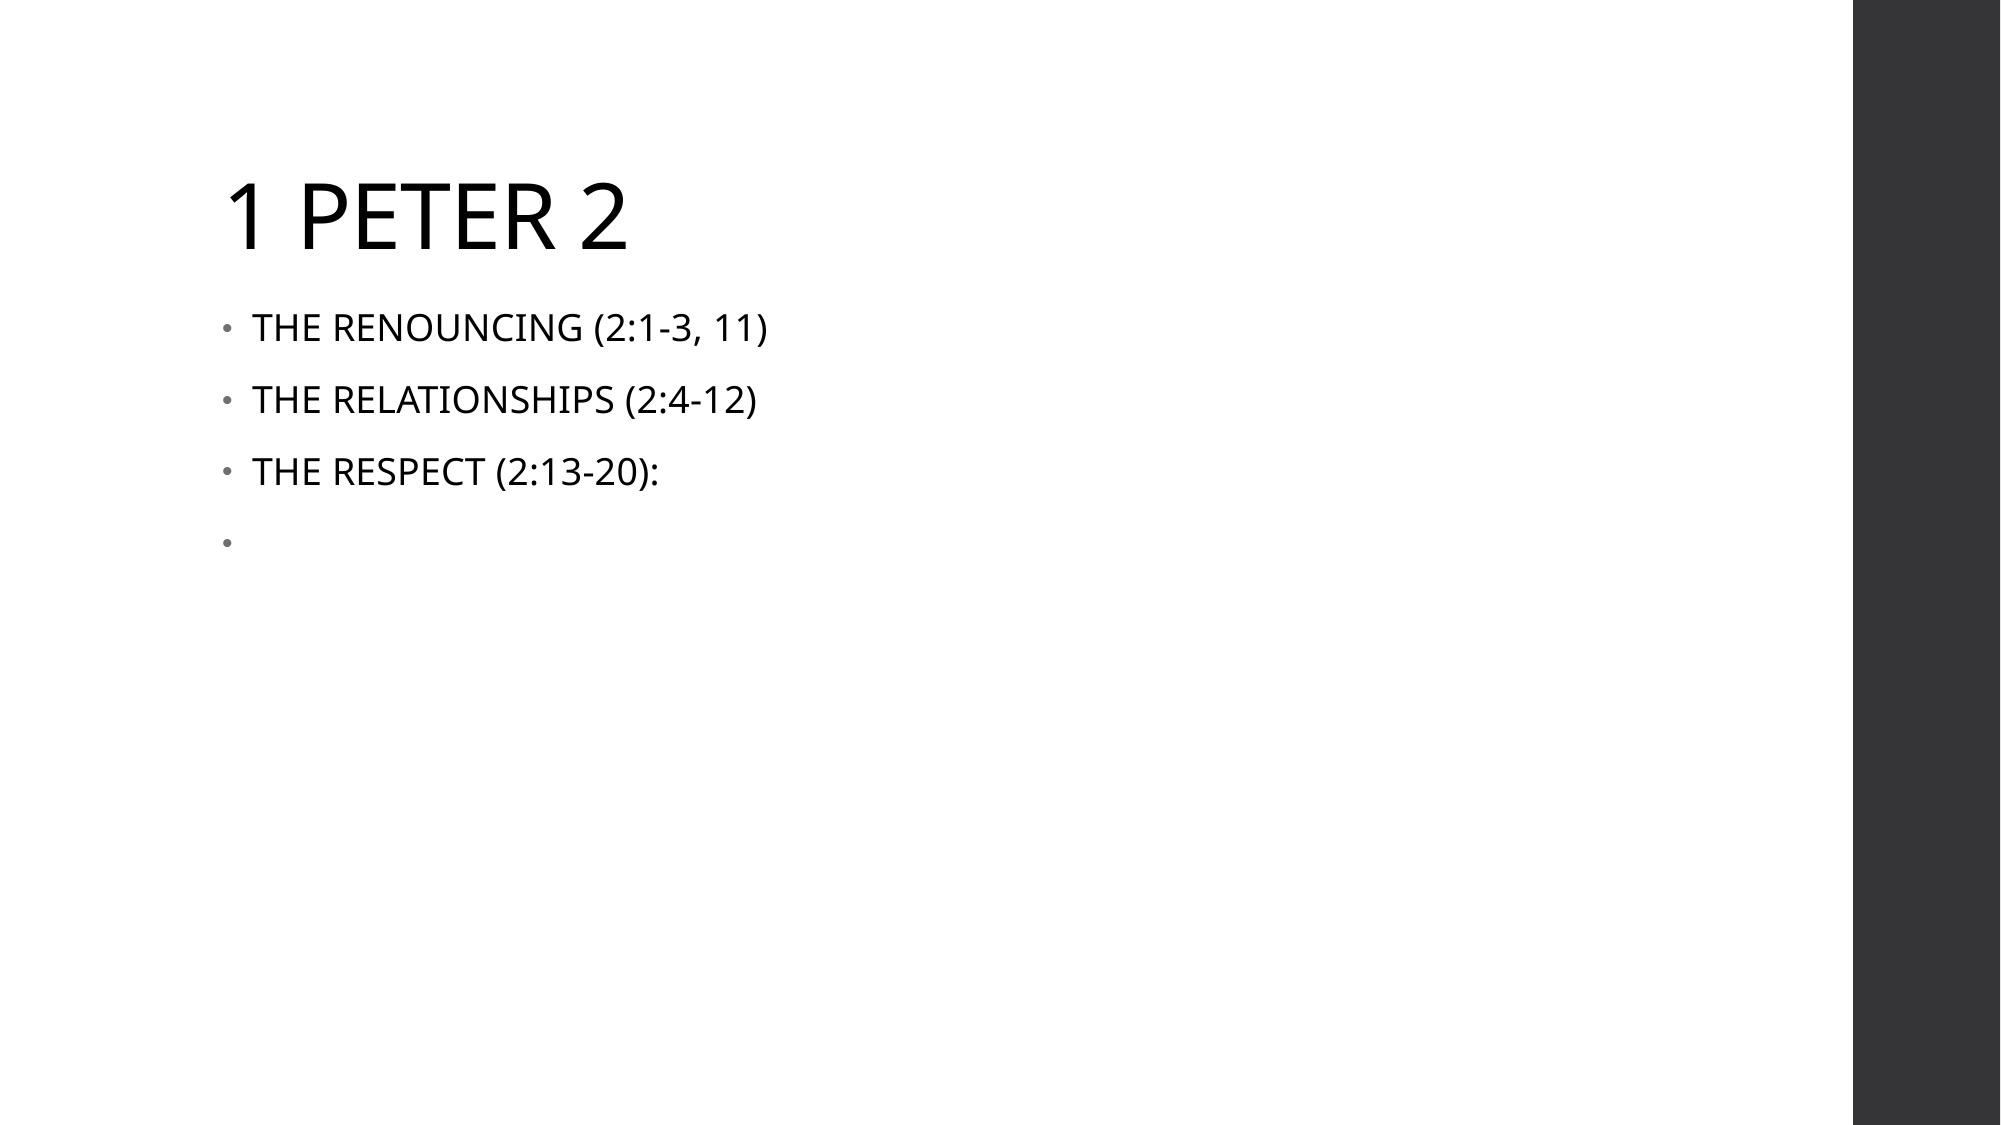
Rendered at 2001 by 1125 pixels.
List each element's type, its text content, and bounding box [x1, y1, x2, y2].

list THE RENOUNCING (2:1-3, 11) THE RELATIONSHIPS (2:4-12) THE RESPECT (2:13-20): [206, 299, 1617, 1014]
title 1 PETER 2 [206, 60, 1797, 278]
